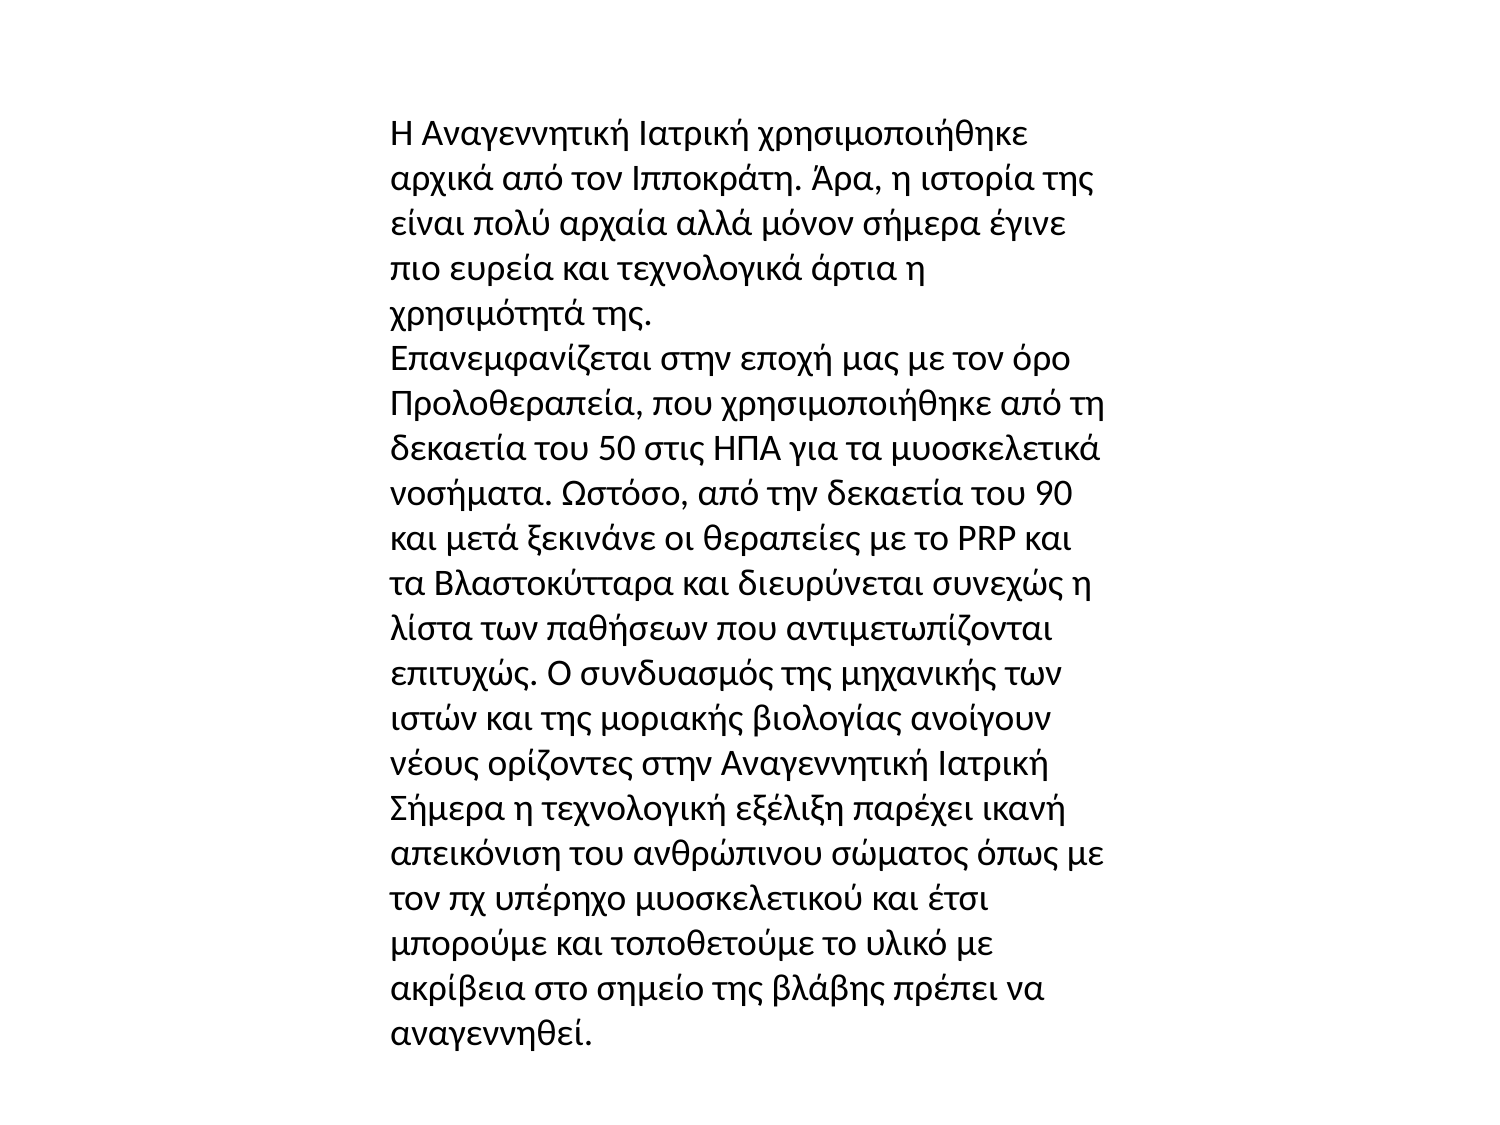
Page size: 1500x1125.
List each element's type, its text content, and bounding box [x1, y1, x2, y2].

text_box Η Αναγεννητική Ιατρική χρησιμοποιήθηκε αρχικά από τον Ιπποκράτη. Άρα, η ιστορία της είναι πολύ αρχαία αλλά μόνον σήμερα έγινε πιο ευρεία και τεχνολογικά άρτια η χρησιμότητά της. Επανεμφανίζεται στην εποχή μας με τον όρο Προλοθεραπεία, που χρησιμοποιήθηκε από τη δεκαετία του 50 στις ΗΠΑ για τα μυοσκελετικά νοσήματα. Ωστόσο, από την δεκαετία του 90 και μετά ξεκινάνε οι θεραπείες με το PRP και τα Βλαστοκύτταρα και διευρύνεται συνεχώς η λίστα των παθήσεων που αντιμετωπίζονται επιτυχώς. Ο συνδυασμός της μηχανικής των ιστών και της μοριακής βιολογίας ανοίγουν νέους ορίζοντες στην Αναγεννητική Ιατρική Σήμερα η τεχνολογική εξέλιξη παρέχει ικανή απεικόνιση του ανθρώπινου σώματος όπως με τον πχ υπέρηχο μυοσκελετικού και έτσι μπορούμε και τοποθετούμε το υλικό με ακρίβεια στο σημείο της βλάβης πρέπει να αναγεννηθεί. [375, 100, 1125, 1061]
